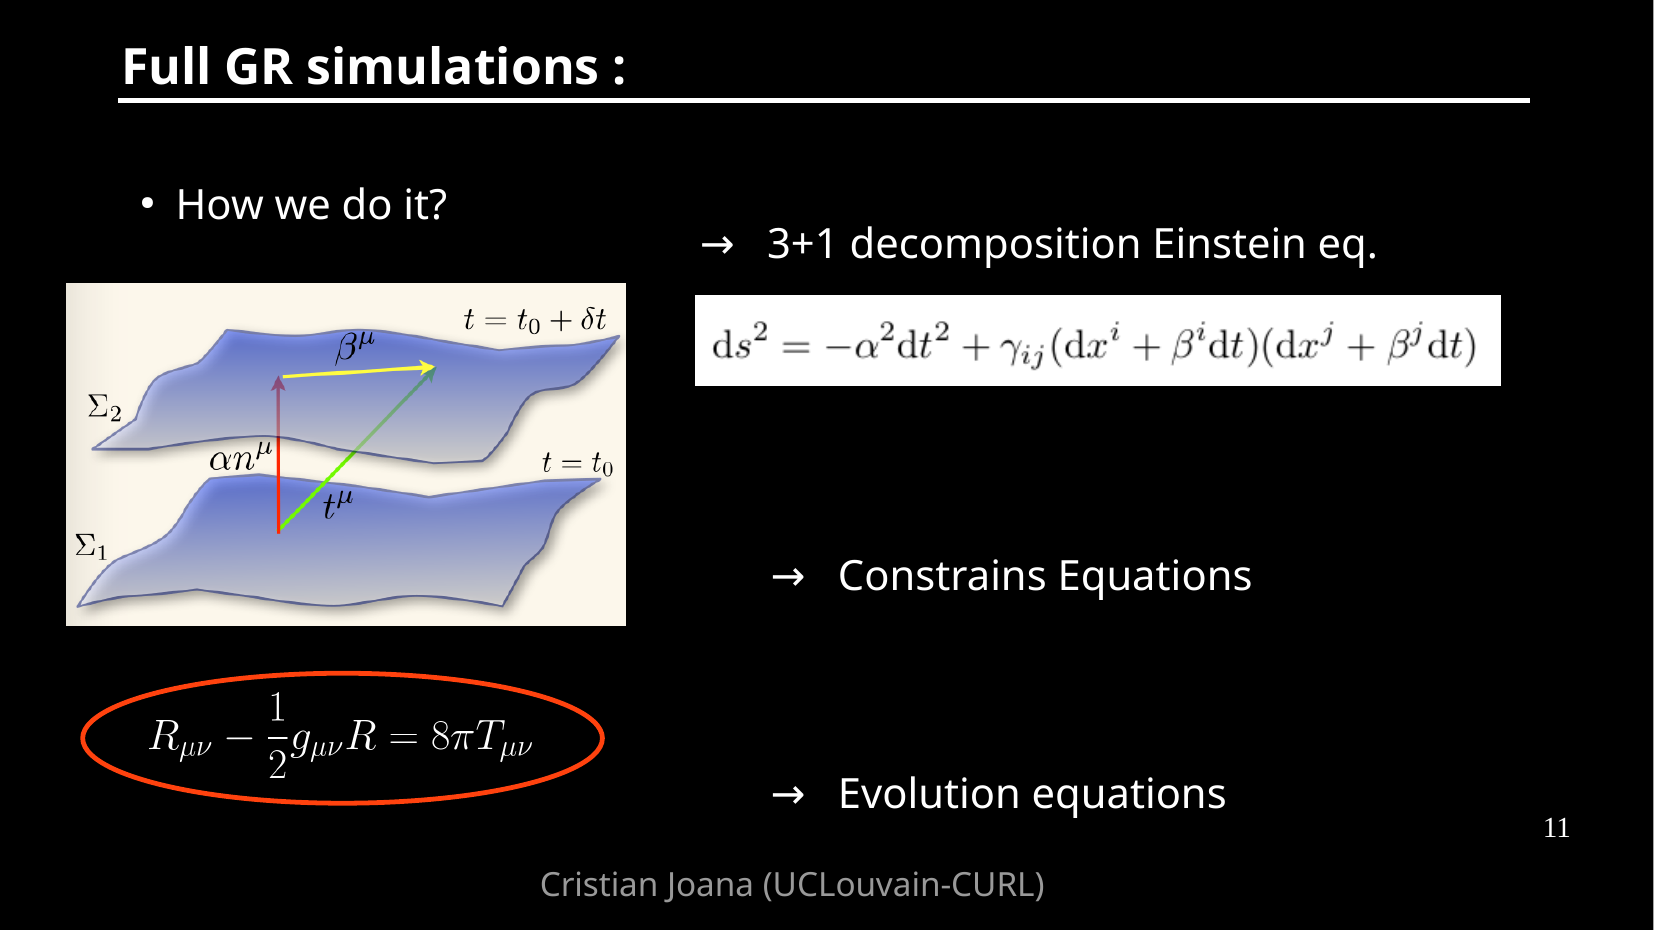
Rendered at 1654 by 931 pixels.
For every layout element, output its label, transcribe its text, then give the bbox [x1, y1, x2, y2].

text_box Full GR simulations : [0, 23, 1654, 107]
text_box [82, 673, 603, 804]
text_box → 3+1 decomposition Einstein eq. → Constrains Equations → Evolution equations [649, 206, 1654, 875]
text_box How we do it? [125, 30, 1654, 931]
picture [66, 283, 626, 626]
text_box Cristian Joana (UCLouvain-CURL) [444, 853, 1142, 906]
picture [695, 295, 1501, 386]
